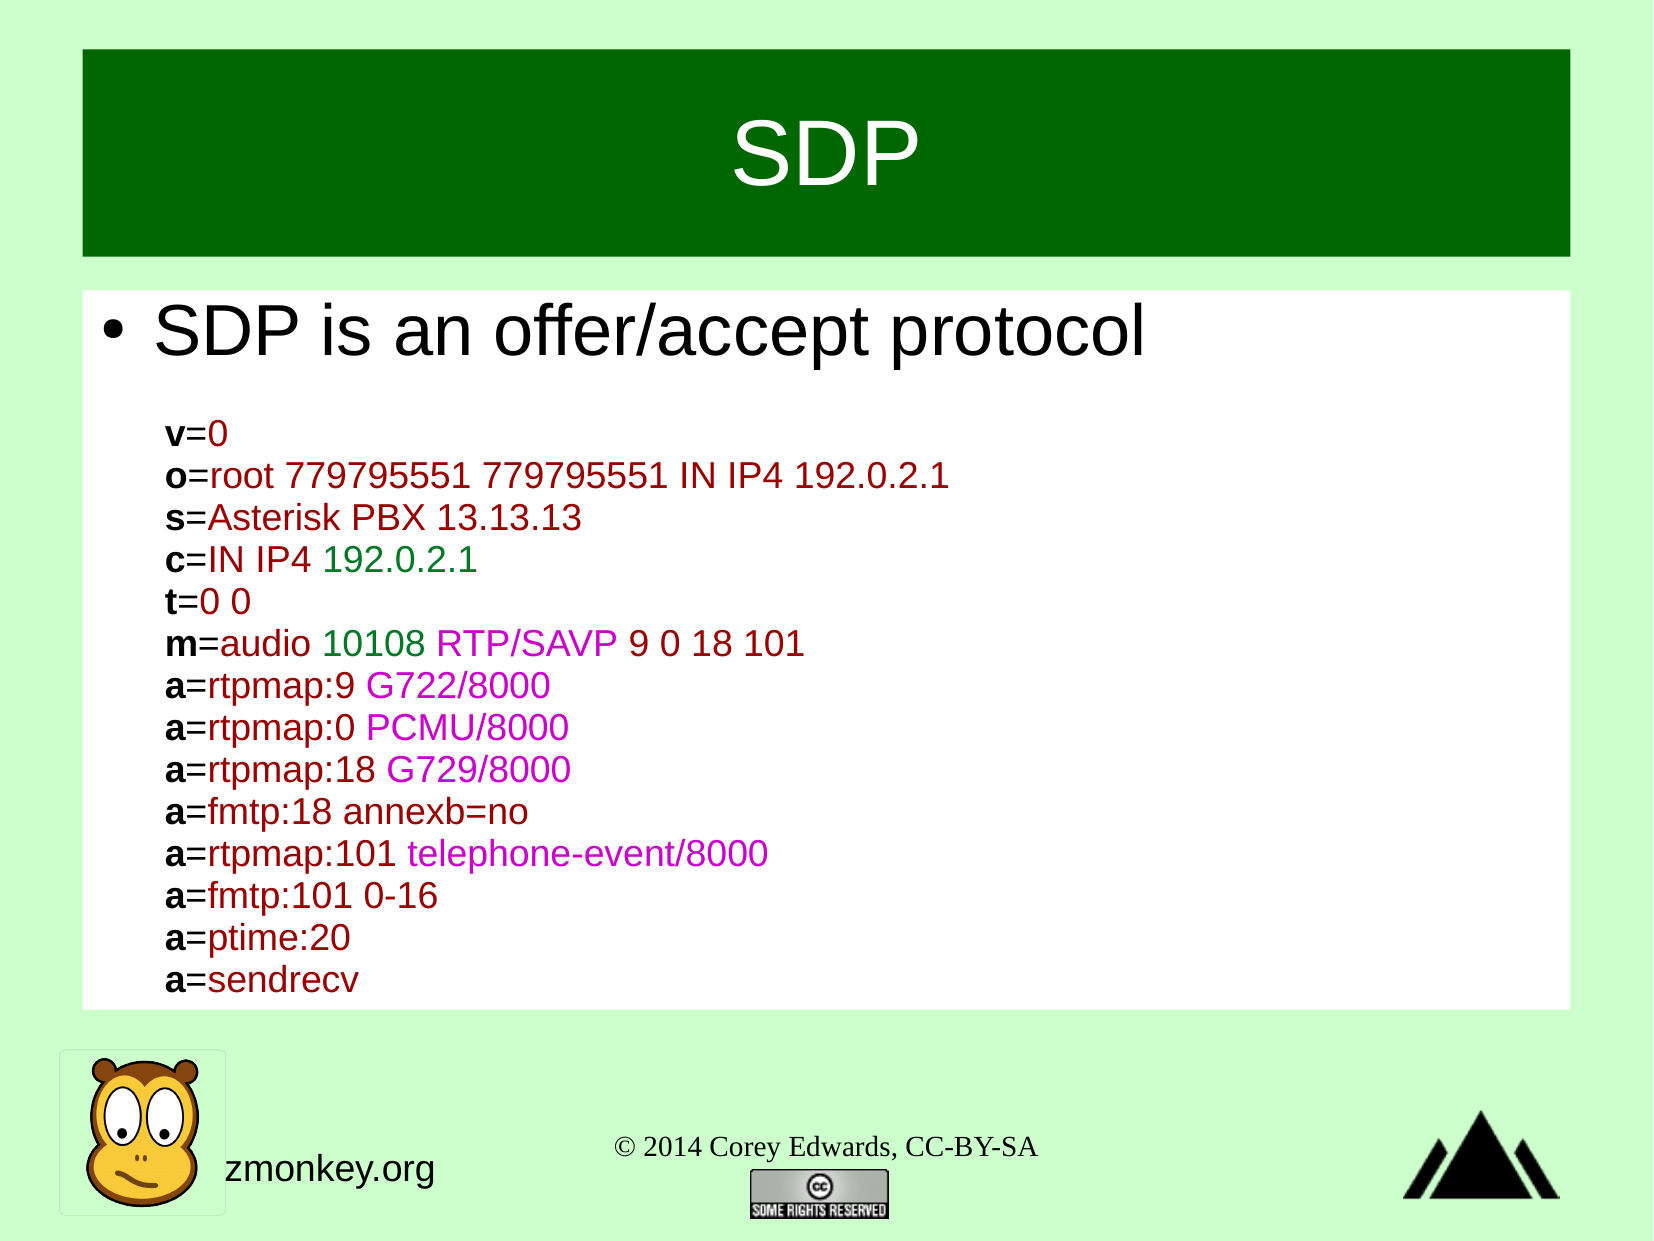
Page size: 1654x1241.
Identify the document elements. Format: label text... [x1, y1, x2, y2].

list SDP is an offer/accept protocol [82, 290, 1571, 1010]
text_box [249, 425, 1315, 567]
text_box v=0 o=root 779795551 779795551 IN IP4 192.0.2.1 s=Asterisk PBX 13.13.13 c=IN IP4 192.0.2.1 t=0 0 m=audio 10108 RTP/SAVP 9 0 18 101 a=rtpmap:9 G722/8000 a=rtpmap:0 PCMU/8000 a=rtpmap:18 G729/8000 a=fmtp:18 annexb=no a=rtpmap:101 telephone-event/8000 a=fmtp:101 0-16 a=ptime:20 a=sendrecv [150, 405, 1501, 1176]
picture [59, 1049, 226, 1216]
picture [1403, 1109, 1560, 1225]
picture [750, 1176, 889, 1219]
title SDP [82, 49, 1571, 257]
